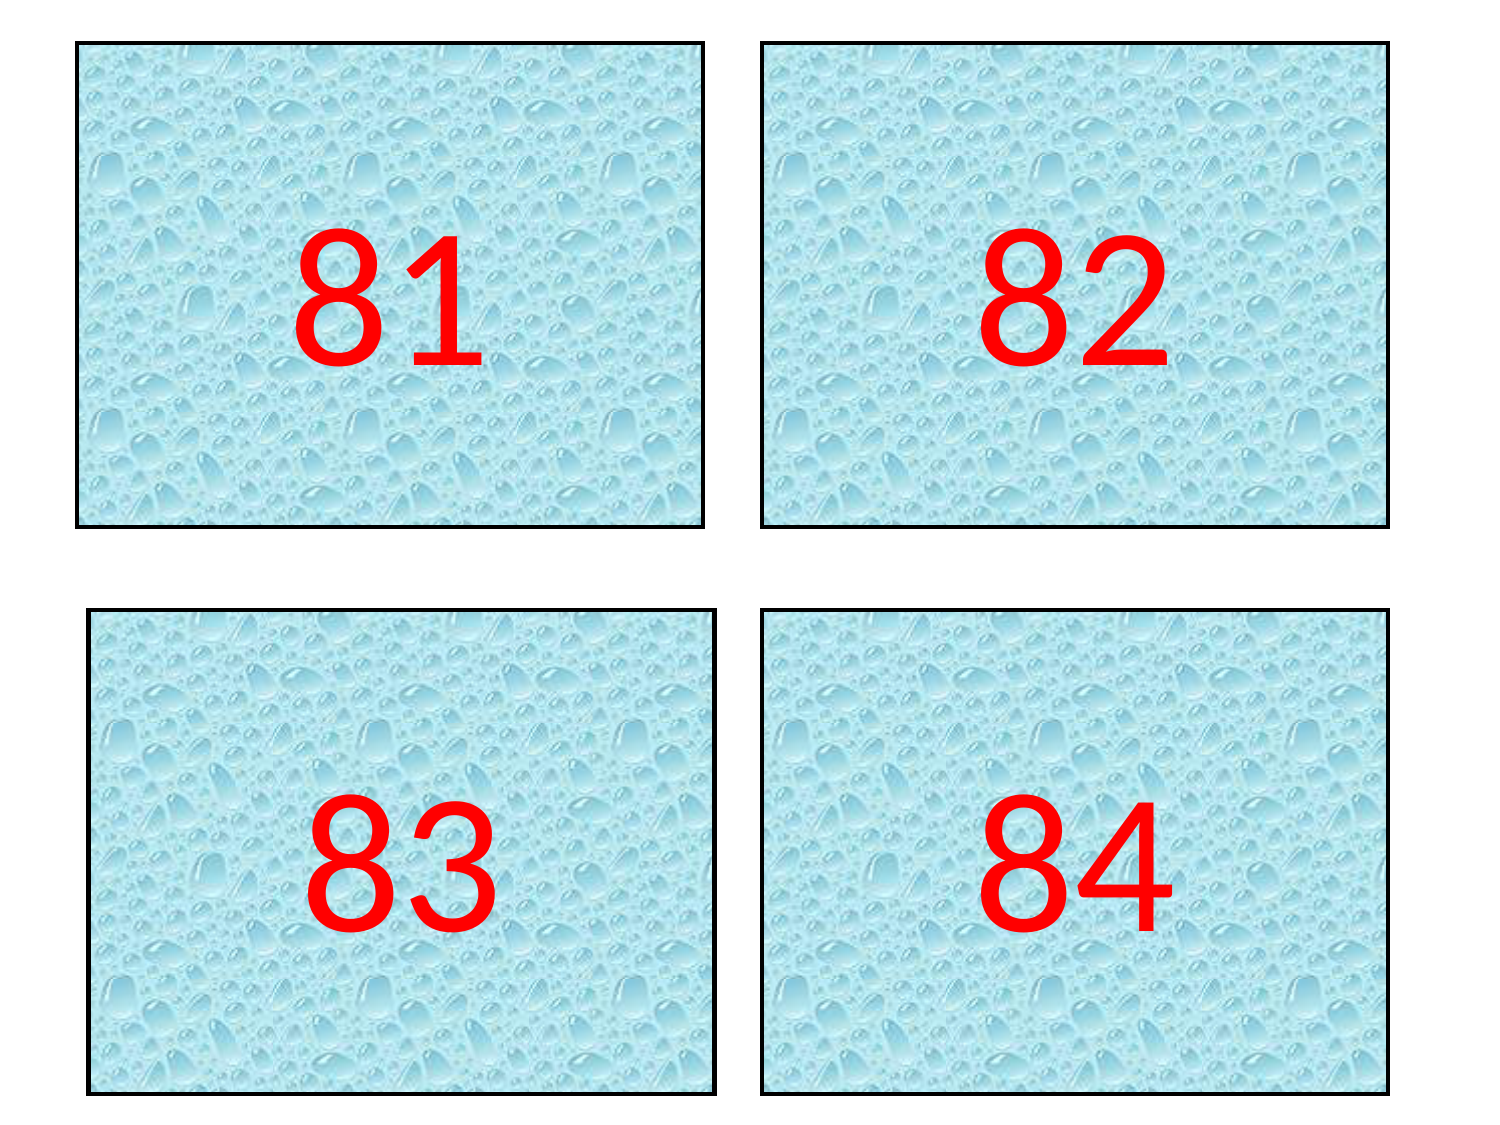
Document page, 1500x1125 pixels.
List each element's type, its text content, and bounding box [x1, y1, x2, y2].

text_box 82 [761, 42, 1388, 528]
text_box 81 [76, 42, 703, 528]
text_box 83 [88, 609, 715, 1094]
text_box 84 [761, 609, 1388, 1094]
